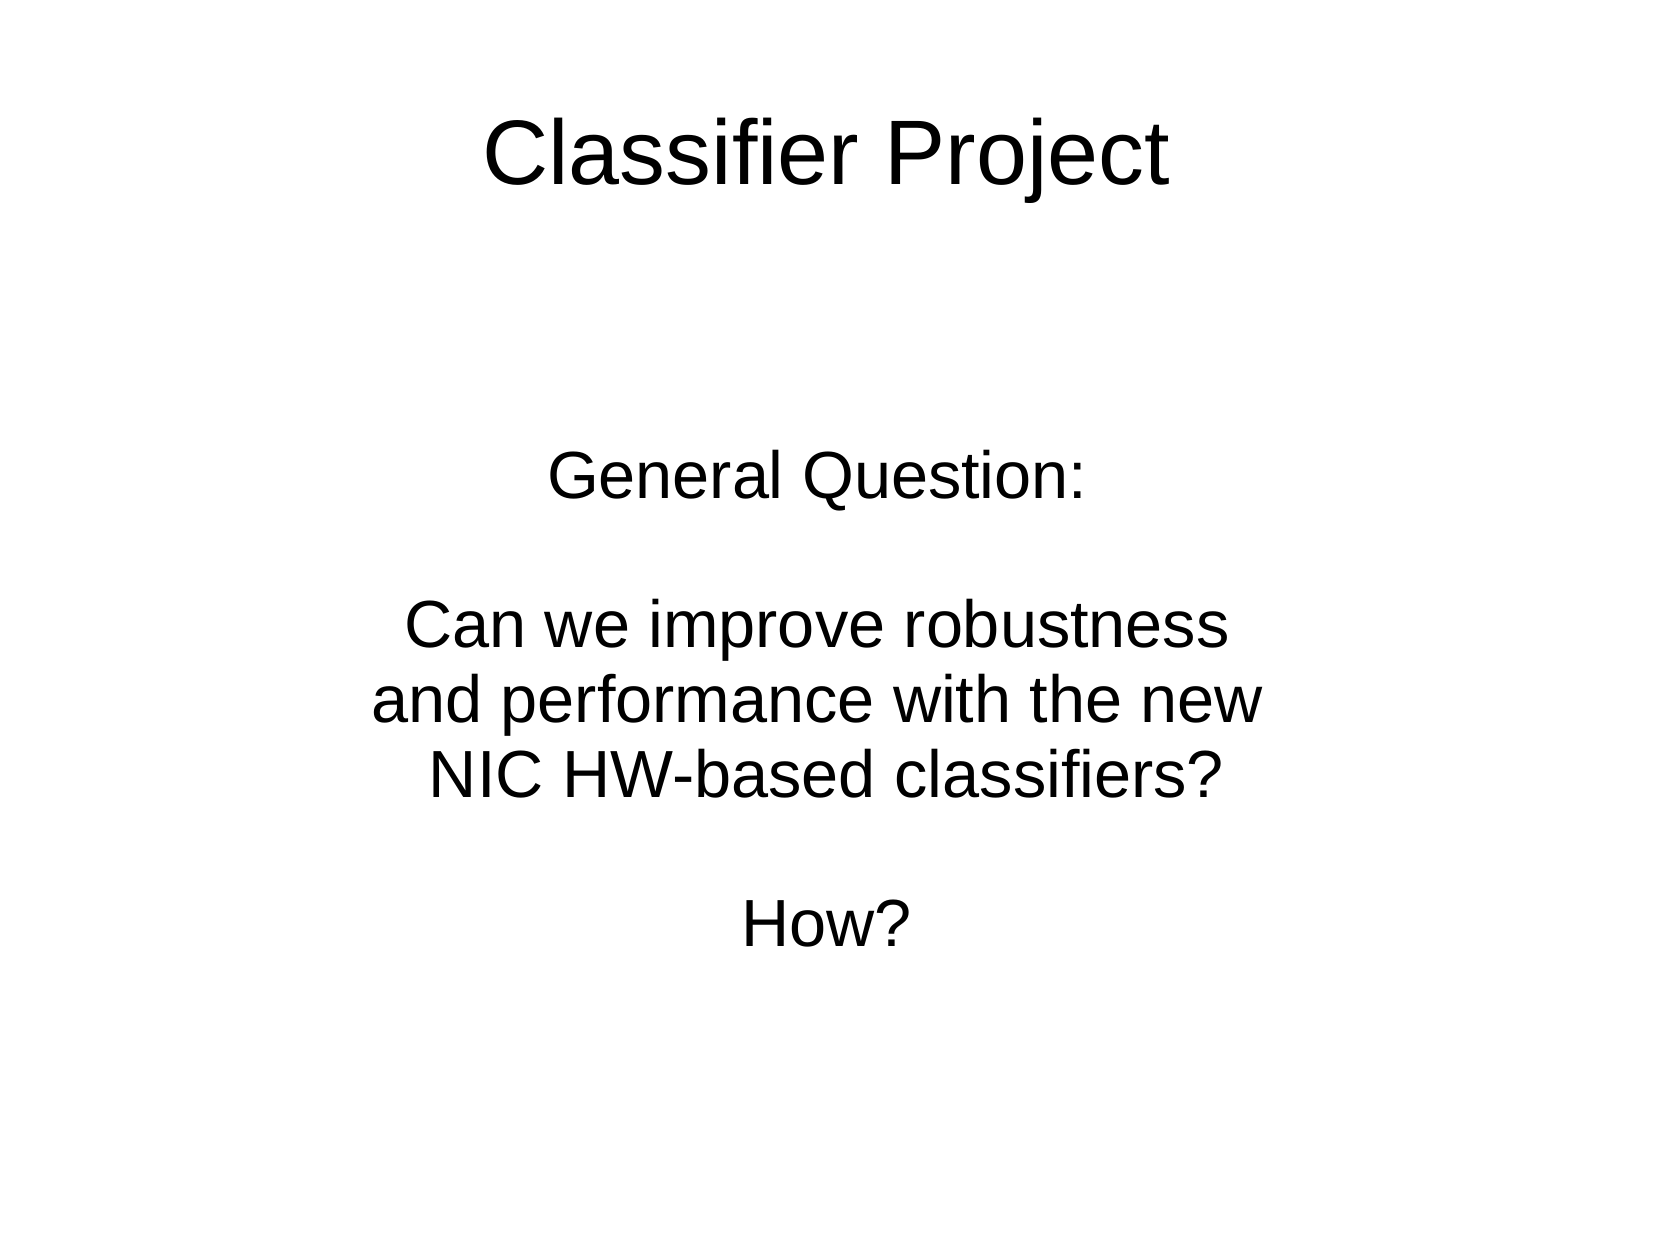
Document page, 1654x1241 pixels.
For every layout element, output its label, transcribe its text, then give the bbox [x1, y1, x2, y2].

title Classifier Project [82, 49, 1571, 257]
text_box General Question: Can we improve robustness and performance with the new NIC HW-based classifiers? How? [82, 297, 1571, 1102]
